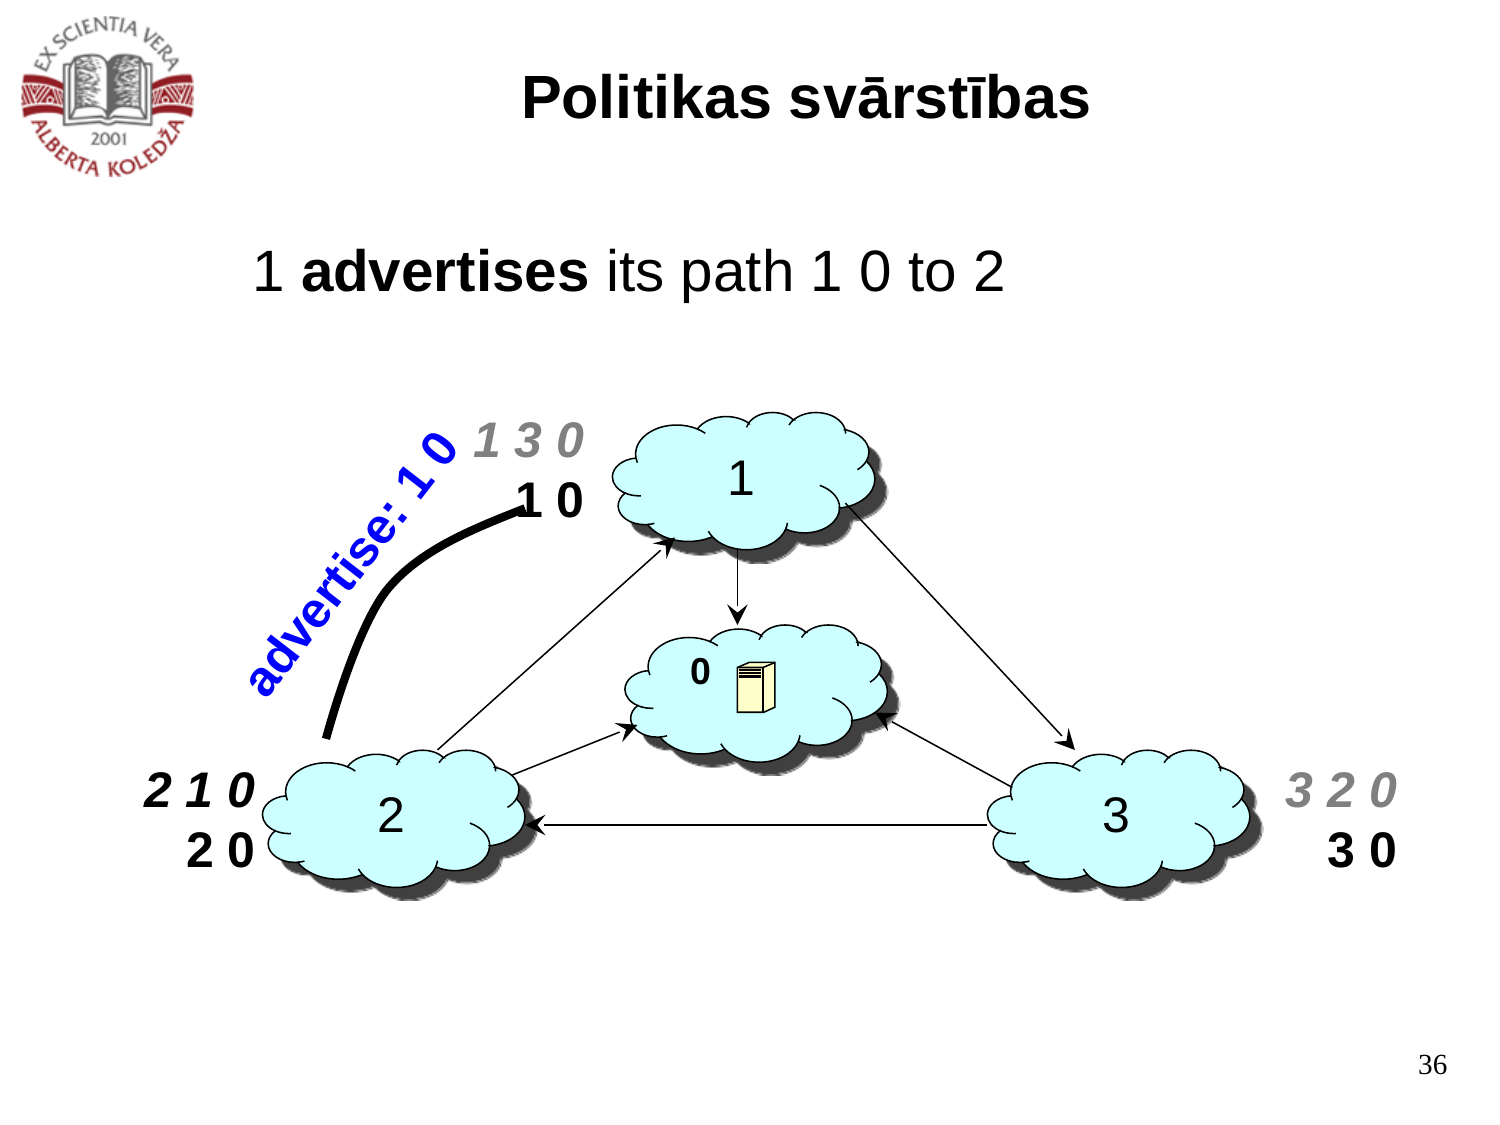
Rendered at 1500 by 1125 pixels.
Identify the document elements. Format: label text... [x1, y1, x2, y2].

text_box 1 [712, 437, 771, 513]
text_box 2 [362, 774, 421, 851]
text_box [624, 624, 888, 763]
text_box 1 3 0 1 0 [458, 399, 600, 536]
text_box 2 1 0 2 0 [129, 749, 271, 886]
text_box 3 [1087, 774, 1146, 851]
text_box <skaitlis> [1312, 1037, 1463, 1101]
picture [21, 16, 194, 177]
text_box [271, 750, 525, 888]
text_box 1 advertises its path 1 0 to 2 [237, 224, 1313, 311]
text_box [987, 750, 1250, 888]
text_box 0 [675, 639, 726, 701]
text_box advertise: 1 0 [211, 400, 485, 724]
text_box 3 2 0 3 0 [1270, 749, 1412, 886]
title Politikas svārstības [187, 44, 1425, 150]
text_box [612, 412, 875, 550]
